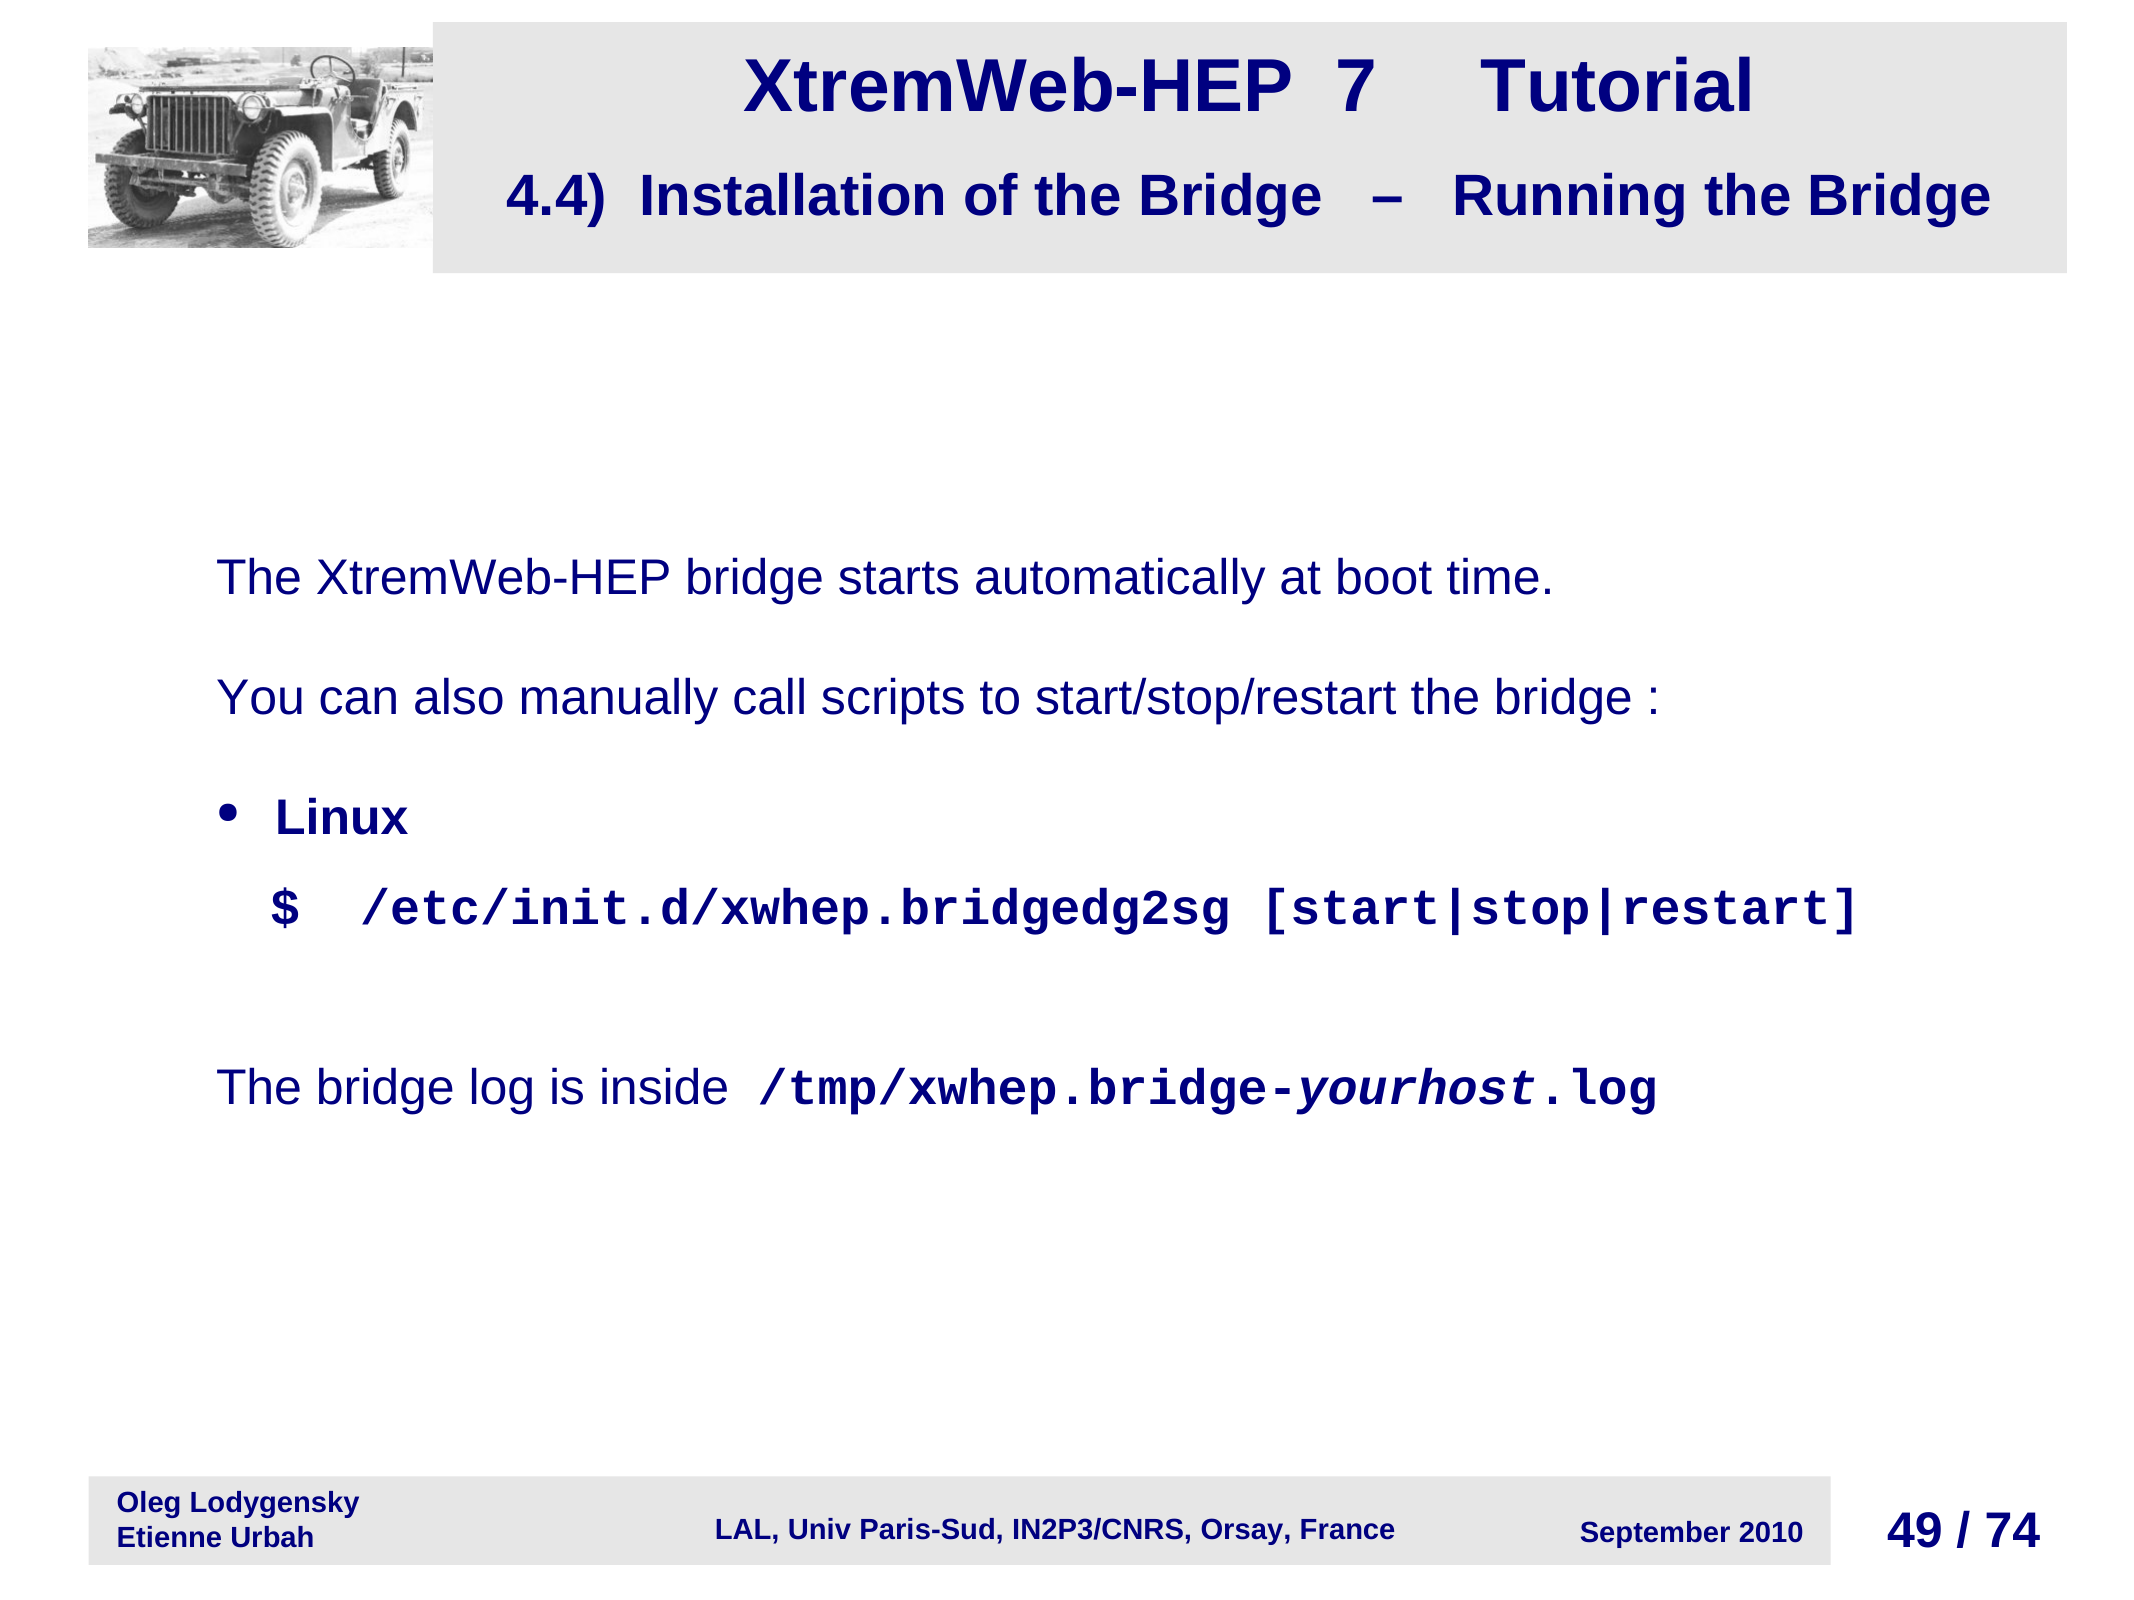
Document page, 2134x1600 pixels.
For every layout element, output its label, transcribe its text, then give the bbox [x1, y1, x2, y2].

text_box The XtremWeb-HEP bridge starts automatically at boot time. You can also manually call scripts to start/stop/restart the bridge : Linux $ /etc/init.d/xwhep.bridgedg2sg [start|stop|restart] The bridge log is inside /tmp/xwhep.bridge-yourhost.log [206, 540, 2038, 1149]
picture [88, 47, 433, 248]
title 4.4) Installation of the Bridge – Running the Bridge [442, 118, 2067, 266]
